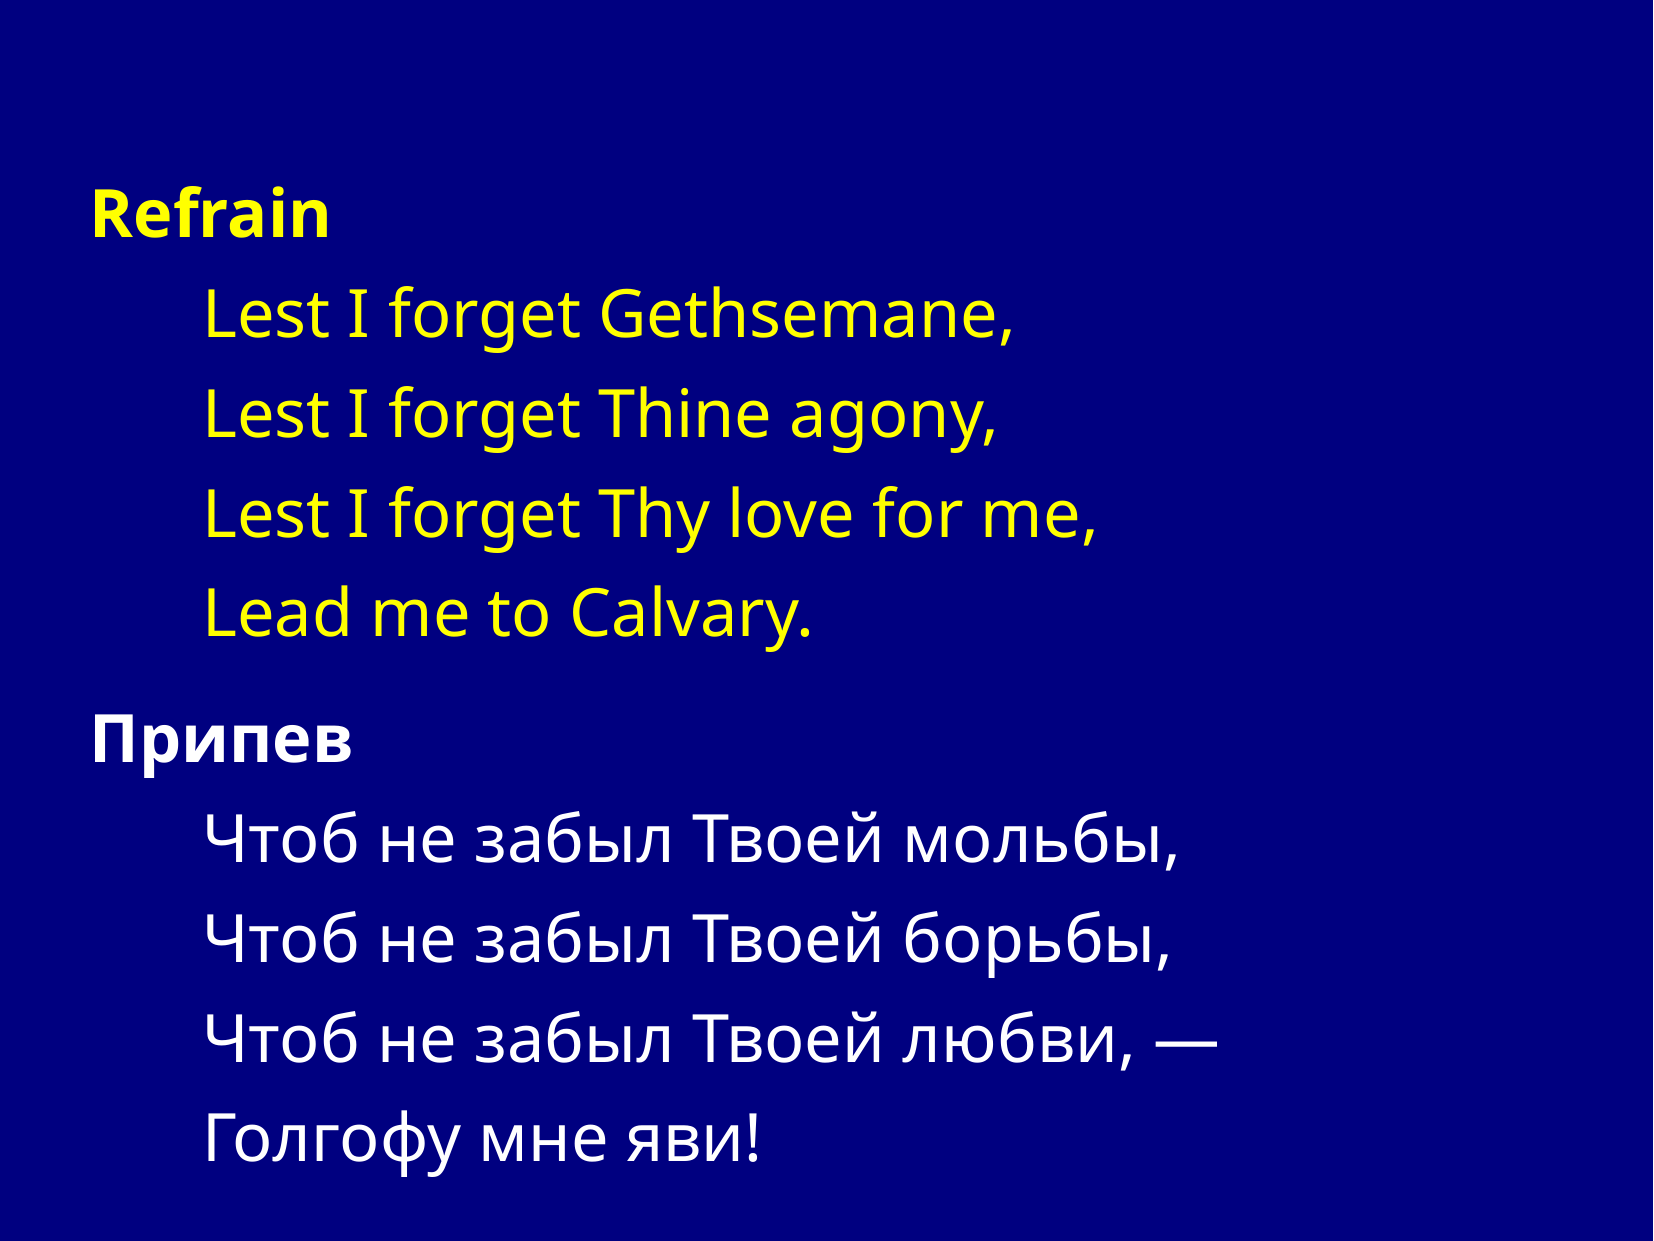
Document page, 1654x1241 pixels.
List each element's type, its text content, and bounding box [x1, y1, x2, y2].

text_box Refrain Lest I forget Gethsemane, Lest I forget Thine agony, Lest I forget Thy love for me, Lead me to Calvary. [75, 150, 1576, 638]
text_box Припев Чтоб не забыл Твоей мольбы, Чтоб не забыл Твоей борьбы, Чтоб не забыл Твоей любви, — Голгофу мне яви! [75, 675, 1576, 1163]
